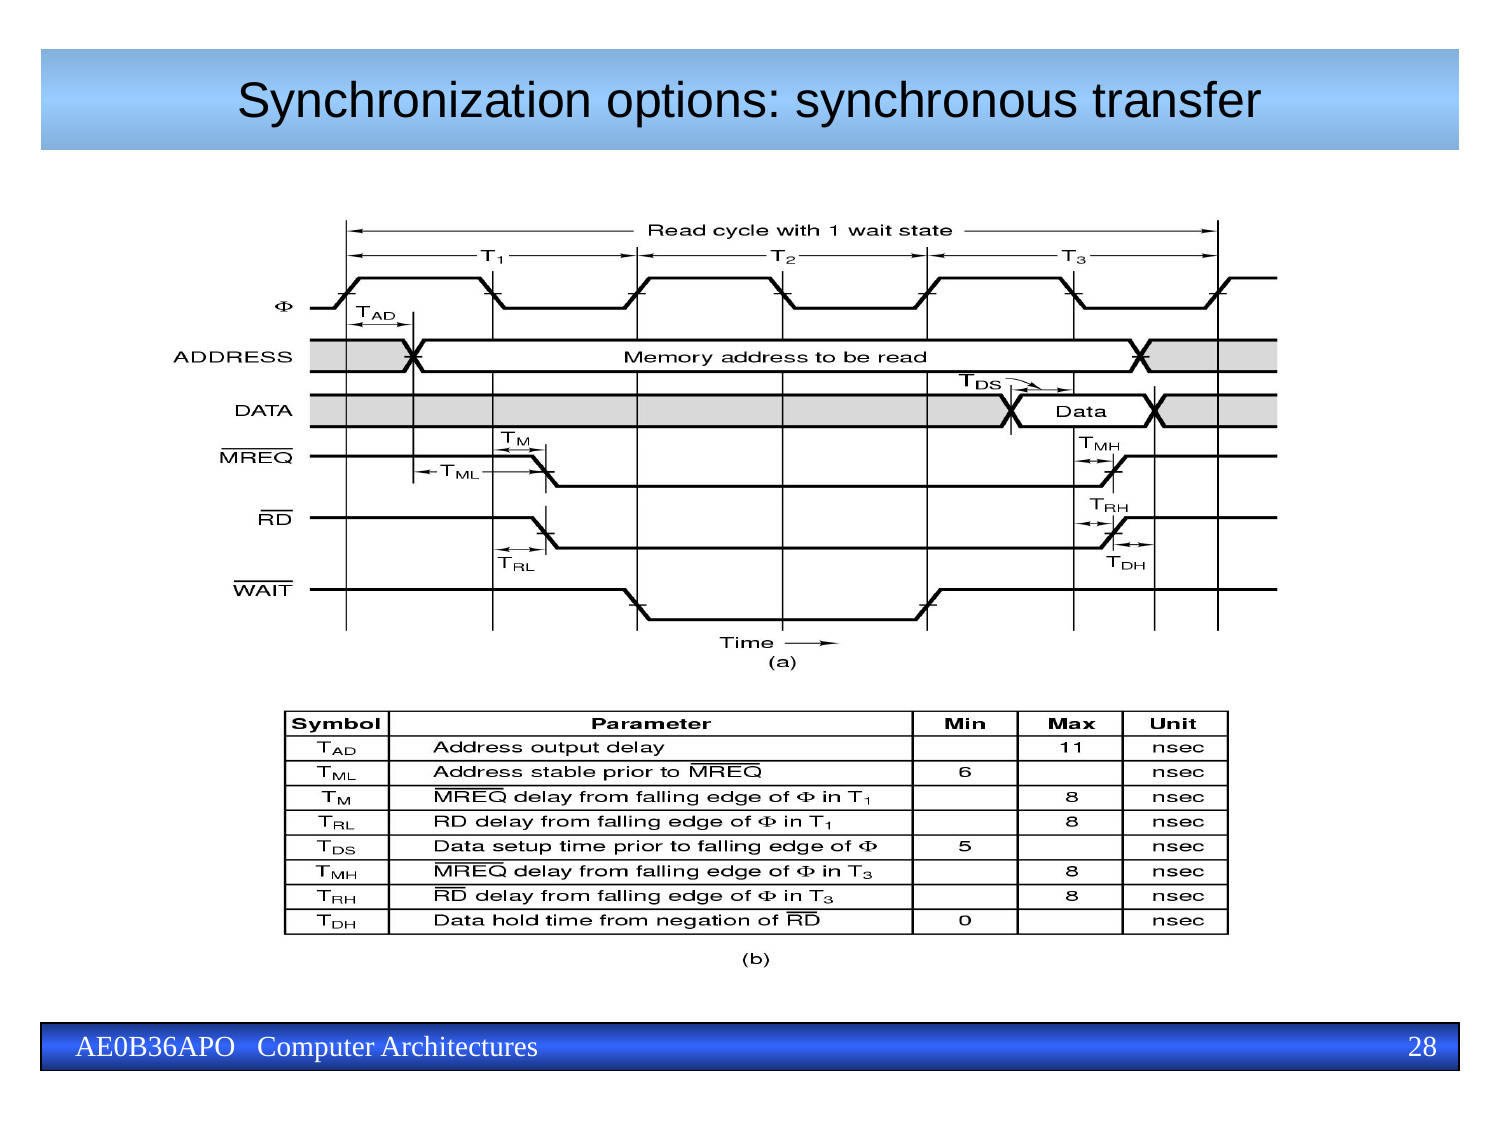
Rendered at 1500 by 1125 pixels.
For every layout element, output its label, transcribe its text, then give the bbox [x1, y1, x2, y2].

title Synchronization options: synchronous transfer [41, 49, 1459, 150]
picture [171, 207, 1280, 978]
